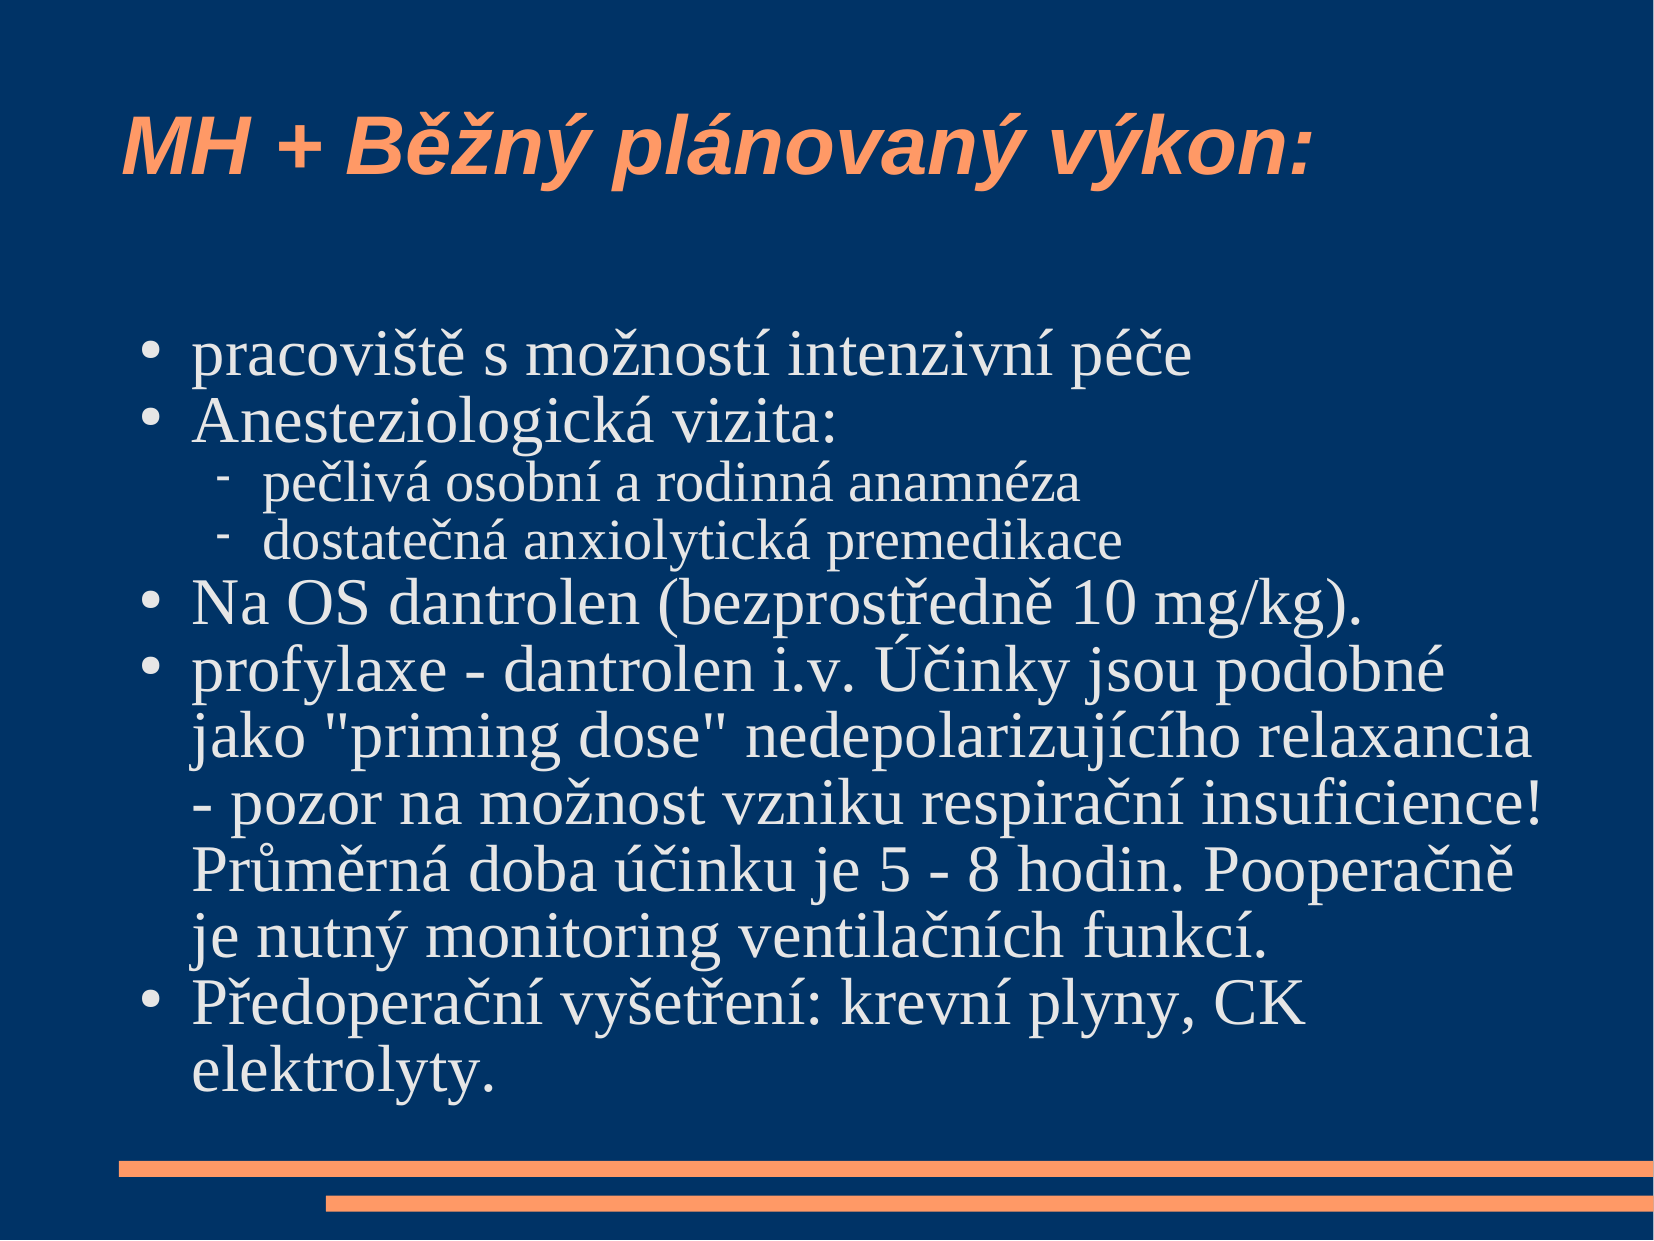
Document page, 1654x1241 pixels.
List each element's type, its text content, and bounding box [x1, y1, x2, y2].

list pracoviště s možností intenzivní péče Anesteziologická vizita: pečlivá osobní a rodinná anamnéza dostatečná anxiolytická premedikace Na OS dantrolen (bezprostředně 10 mg/kg). profylaxe - dantrolen i.v. Účinky jsou podobné jako "priming dose" nedepolarizujícího relaxancia - pozor na možnost vzniku respirační insuficience! Průměrná doba účinku je 5 - 8 hodin. Pooperačně je nutný monitoring ventilačních funkcí. Předoperační vyšetření: krevní plyny, CK elektrolyty. [121, 322, 1561, 1215]
title MH + Běžný plánovaný výkon: [121, 46, 1534, 254]
